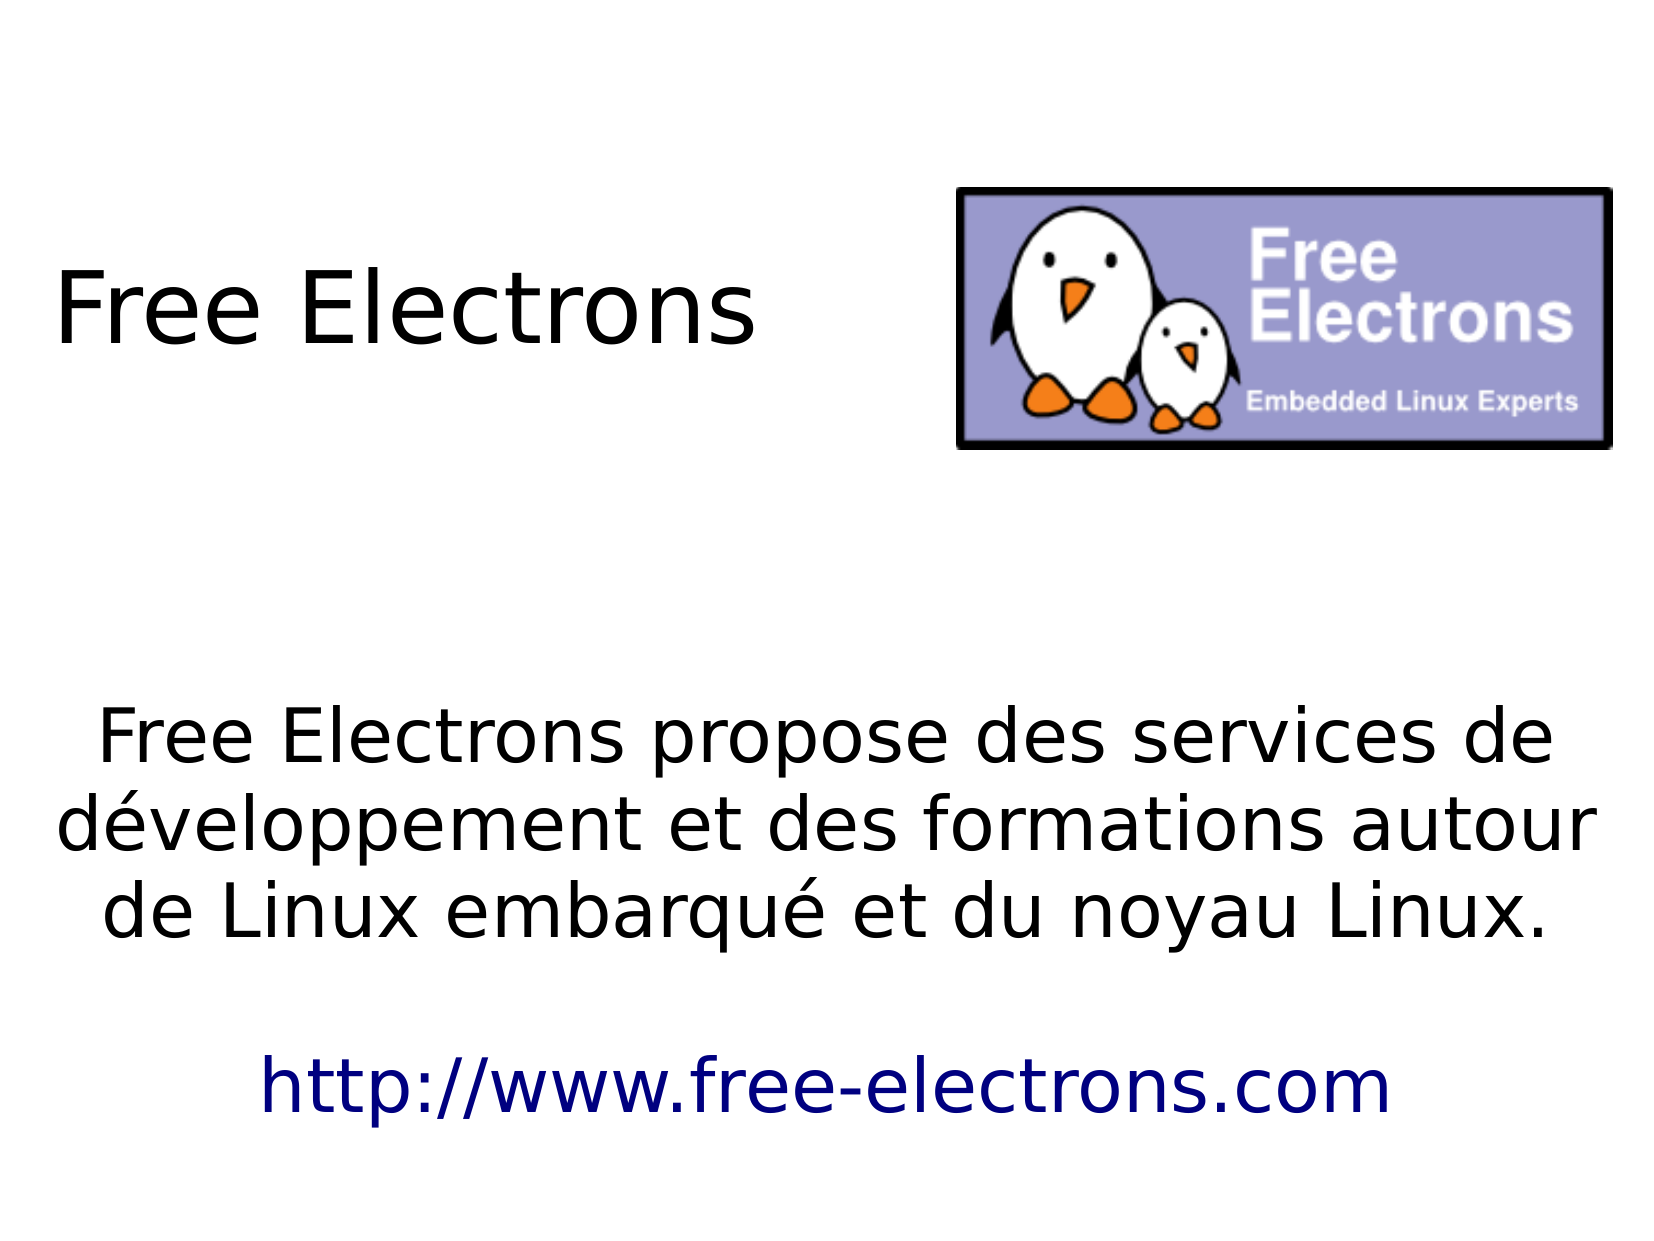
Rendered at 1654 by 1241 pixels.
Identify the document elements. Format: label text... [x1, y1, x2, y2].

text_box Free Electrons [37, 243, 863, 376]
text_box Free Electrons propose des services de développement et des formations autour de Linux embarqué et du noyau Linux. http://www.free-electrons.com [0, 686, 1654, 1138]
picture [956, 187, 1613, 451]
